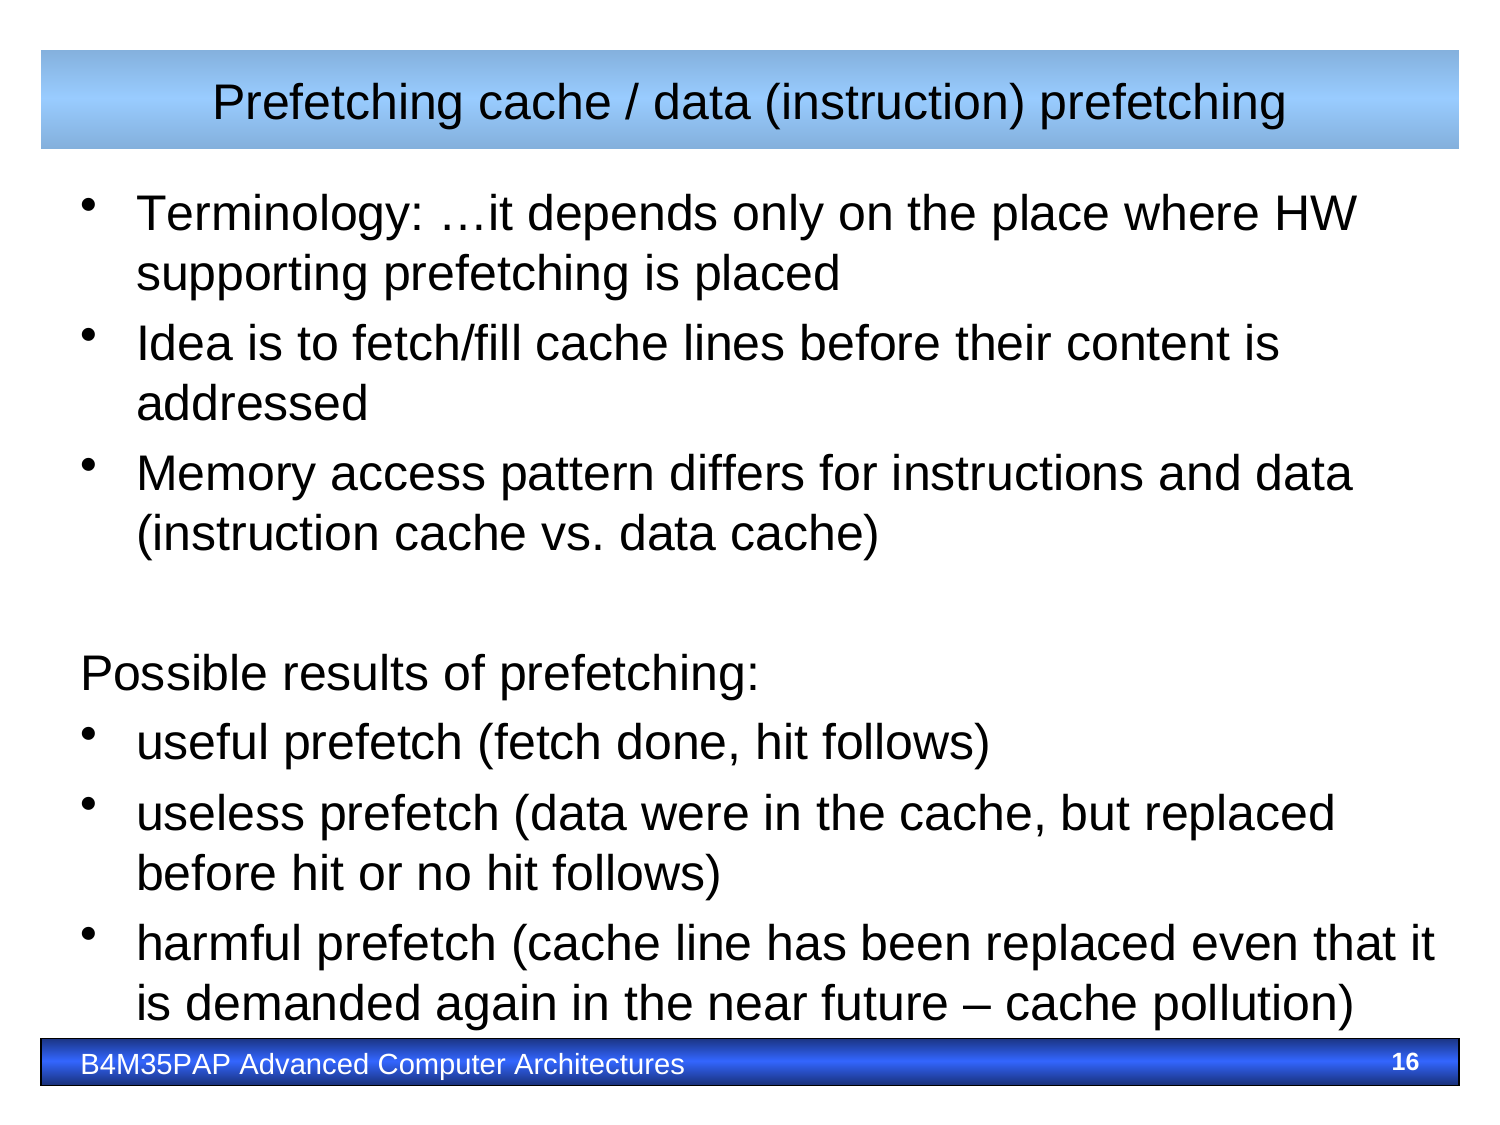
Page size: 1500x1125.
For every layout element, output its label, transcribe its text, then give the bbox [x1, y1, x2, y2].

list Terminology: …it depends only on the place where HW supporting prefetching is placed Idea is to fetch/fill cache lines before their content is addressed Memory access pattern differs for instructions and data (instruction cache vs. data cache) Possible results of prefetching: useful prefetch (fetch done, hit follows) useless prefetch (data were in the cache, but replaced before hit or no hit follows) harmful prefetch (cache line has been replaced even that it is demanded again in the near future – cache pollution) [64, 172, 1459, 1000]
title Prefetching cache / data (instruction) prefetching [41, 50, 1459, 149]
